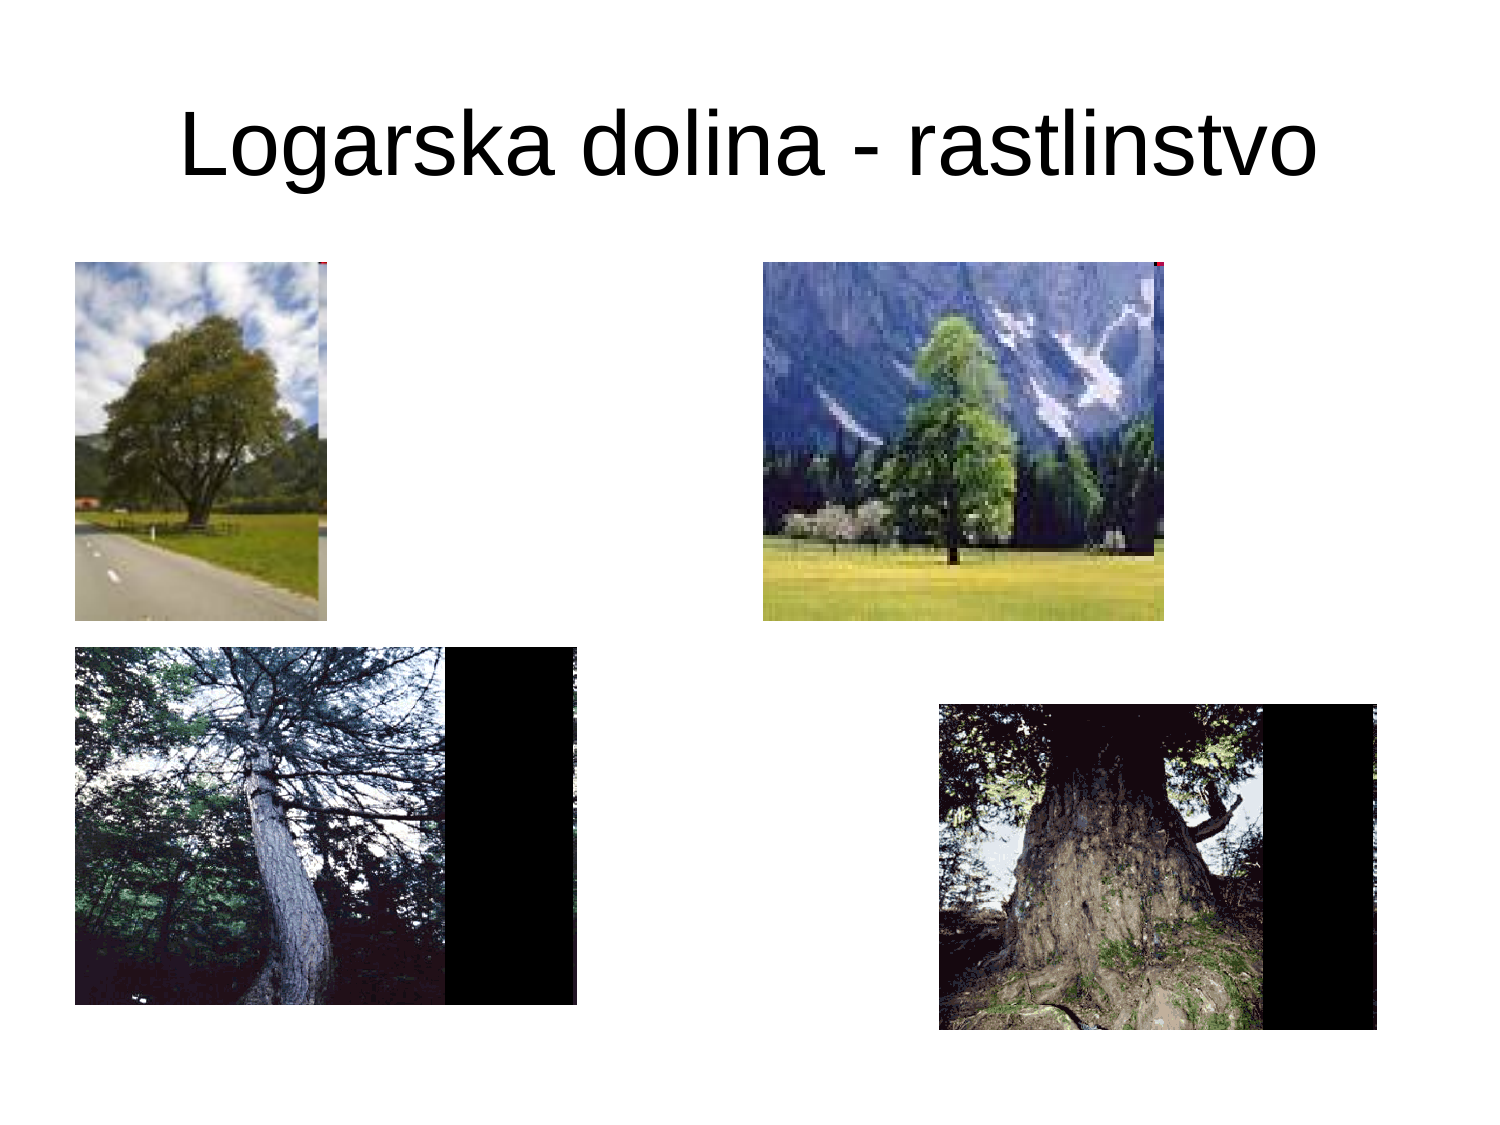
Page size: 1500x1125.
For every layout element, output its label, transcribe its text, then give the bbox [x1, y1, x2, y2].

picture [75, 647, 577, 1005]
picture [75, 262, 327, 621]
title Logarska dolina - rastlinstvo [75, 45, 1426, 233]
picture [939, 704, 1377, 1030]
picture [763, 262, 1164, 621]
